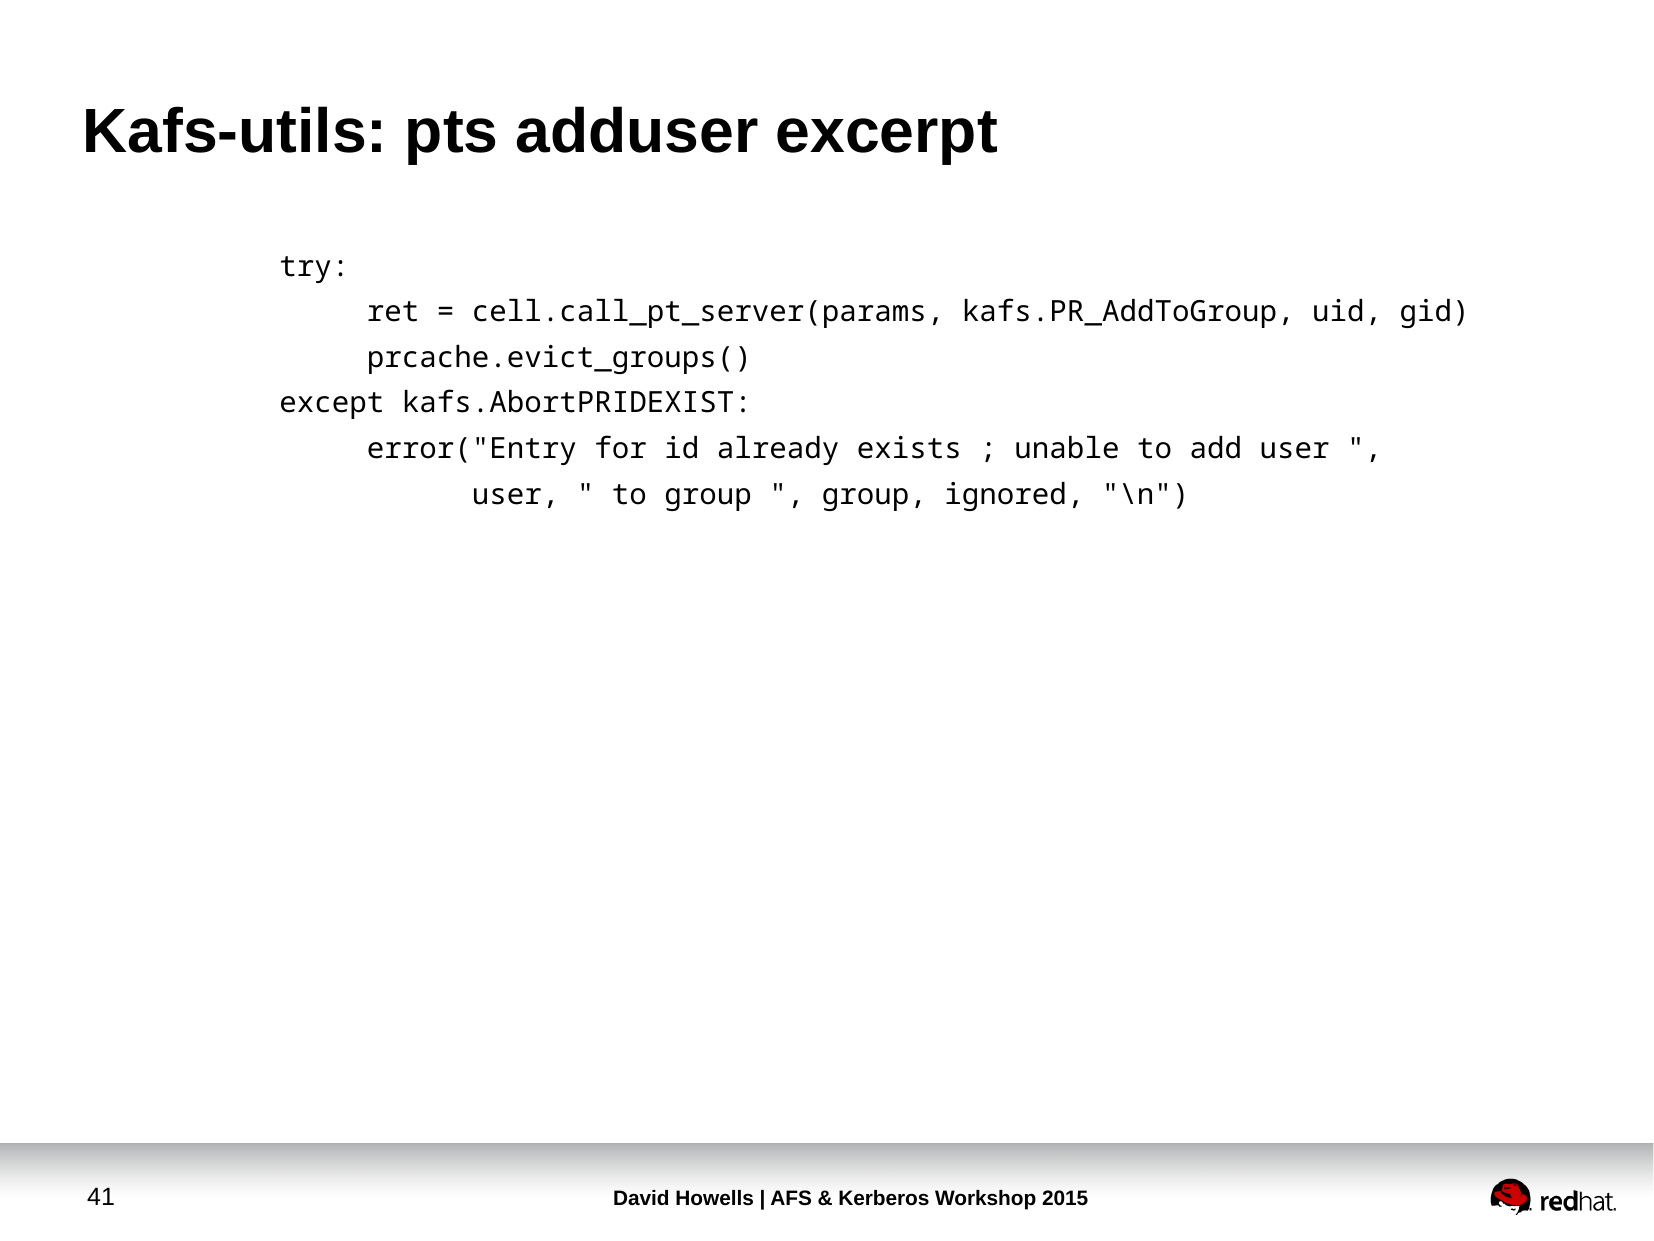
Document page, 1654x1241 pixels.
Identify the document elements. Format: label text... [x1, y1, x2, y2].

picture [0, 1143, 1654, 1241]
list try: ret = cell.call_pt_server(params, kafs.PR_AddToGroup, uid, gid) prcache.evict_groups() except kafs.AbortPRIDEXIST: error("Entry for id already exists ; unable to add user ", user, " to group ", group, ignored, "\n") [86, 244, 1576, 1039]
title Kafs-utils: pts adduser excerpt [82, 37, 1571, 226]
